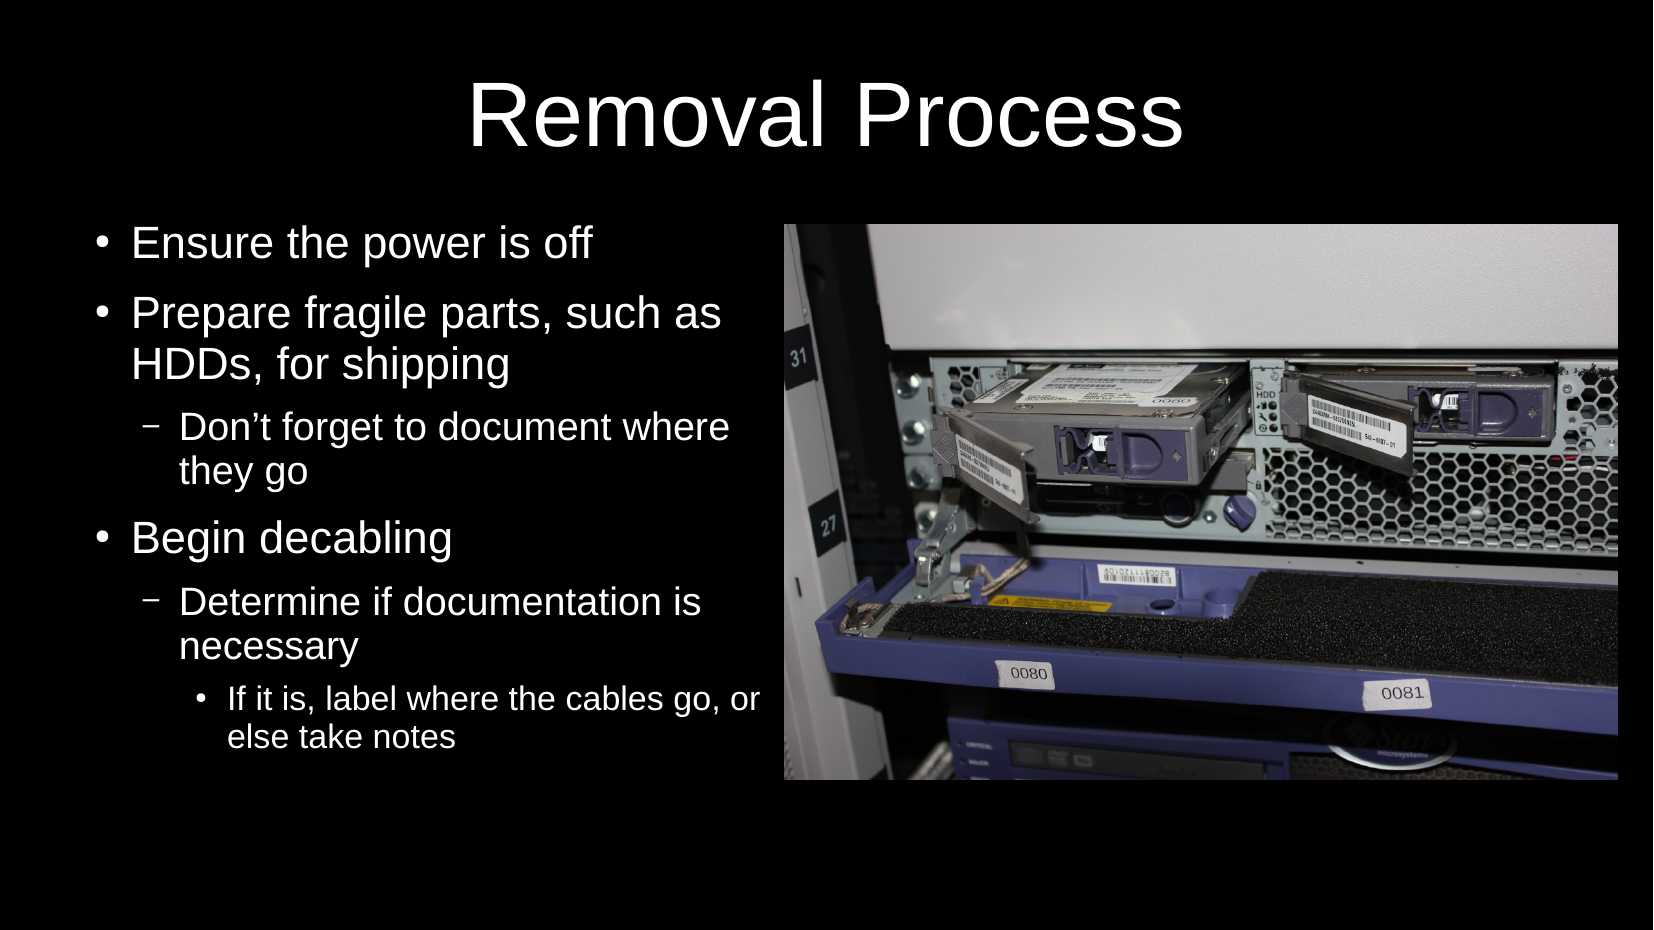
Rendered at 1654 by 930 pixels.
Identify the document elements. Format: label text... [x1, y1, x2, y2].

picture [784, 224, 1618, 780]
list Ensure the power is off Prepare fragile parts, such as HDDs, for shipping Don’t forget to document where they go Begin decabling Determine if documentation is necessary If it is, label where the cables go, or else take notes [82, 217, 788, 757]
title Removal Process [82, 37, 1571, 193]
